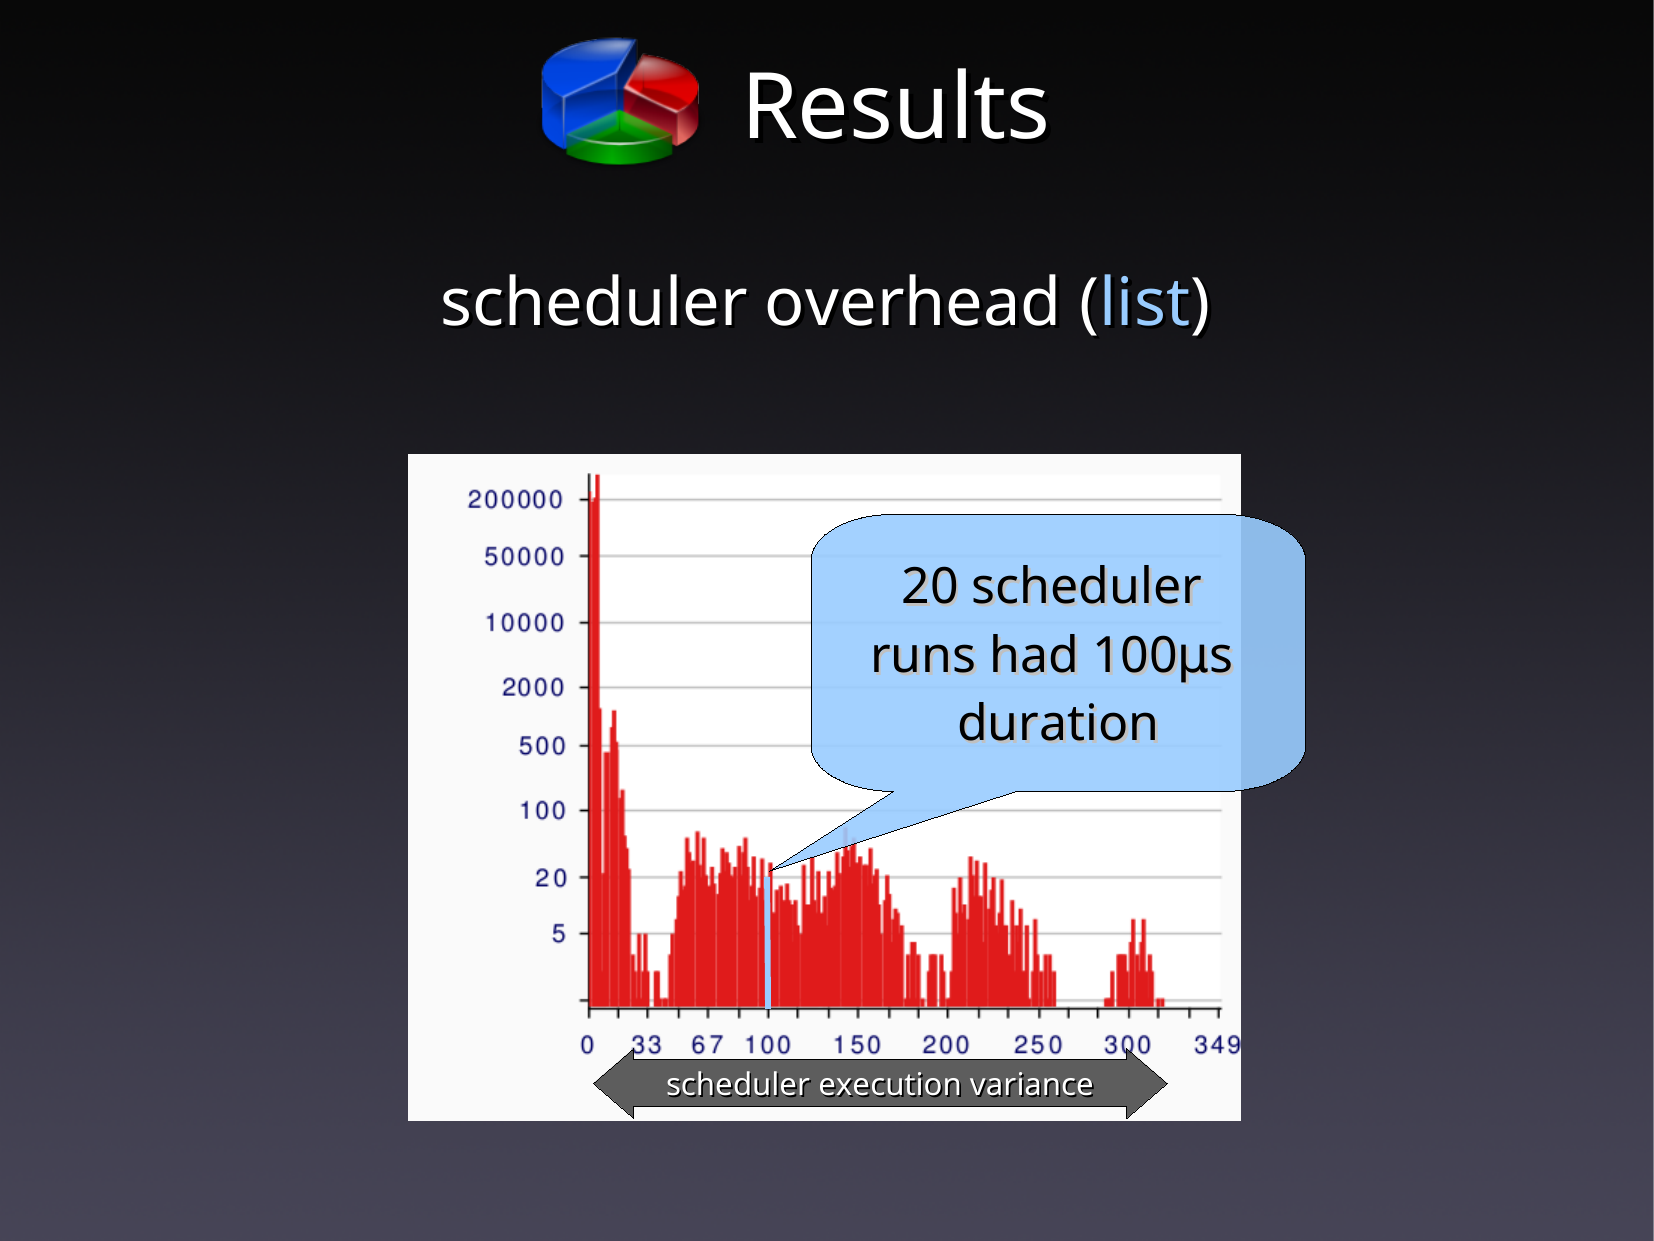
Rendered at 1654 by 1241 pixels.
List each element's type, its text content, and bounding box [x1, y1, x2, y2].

picture [531, 17, 710, 187]
text_box scheduler execution variance [593, 1048, 1168, 1119]
text_box 20 scheduler runs had 100μs duration [769, 514, 1306, 872]
picture [0, 0, 1654, 1241]
title scheduler overhead (list) [0, 195, 1653, 403]
title Results [0, 0, 1651, 195]
